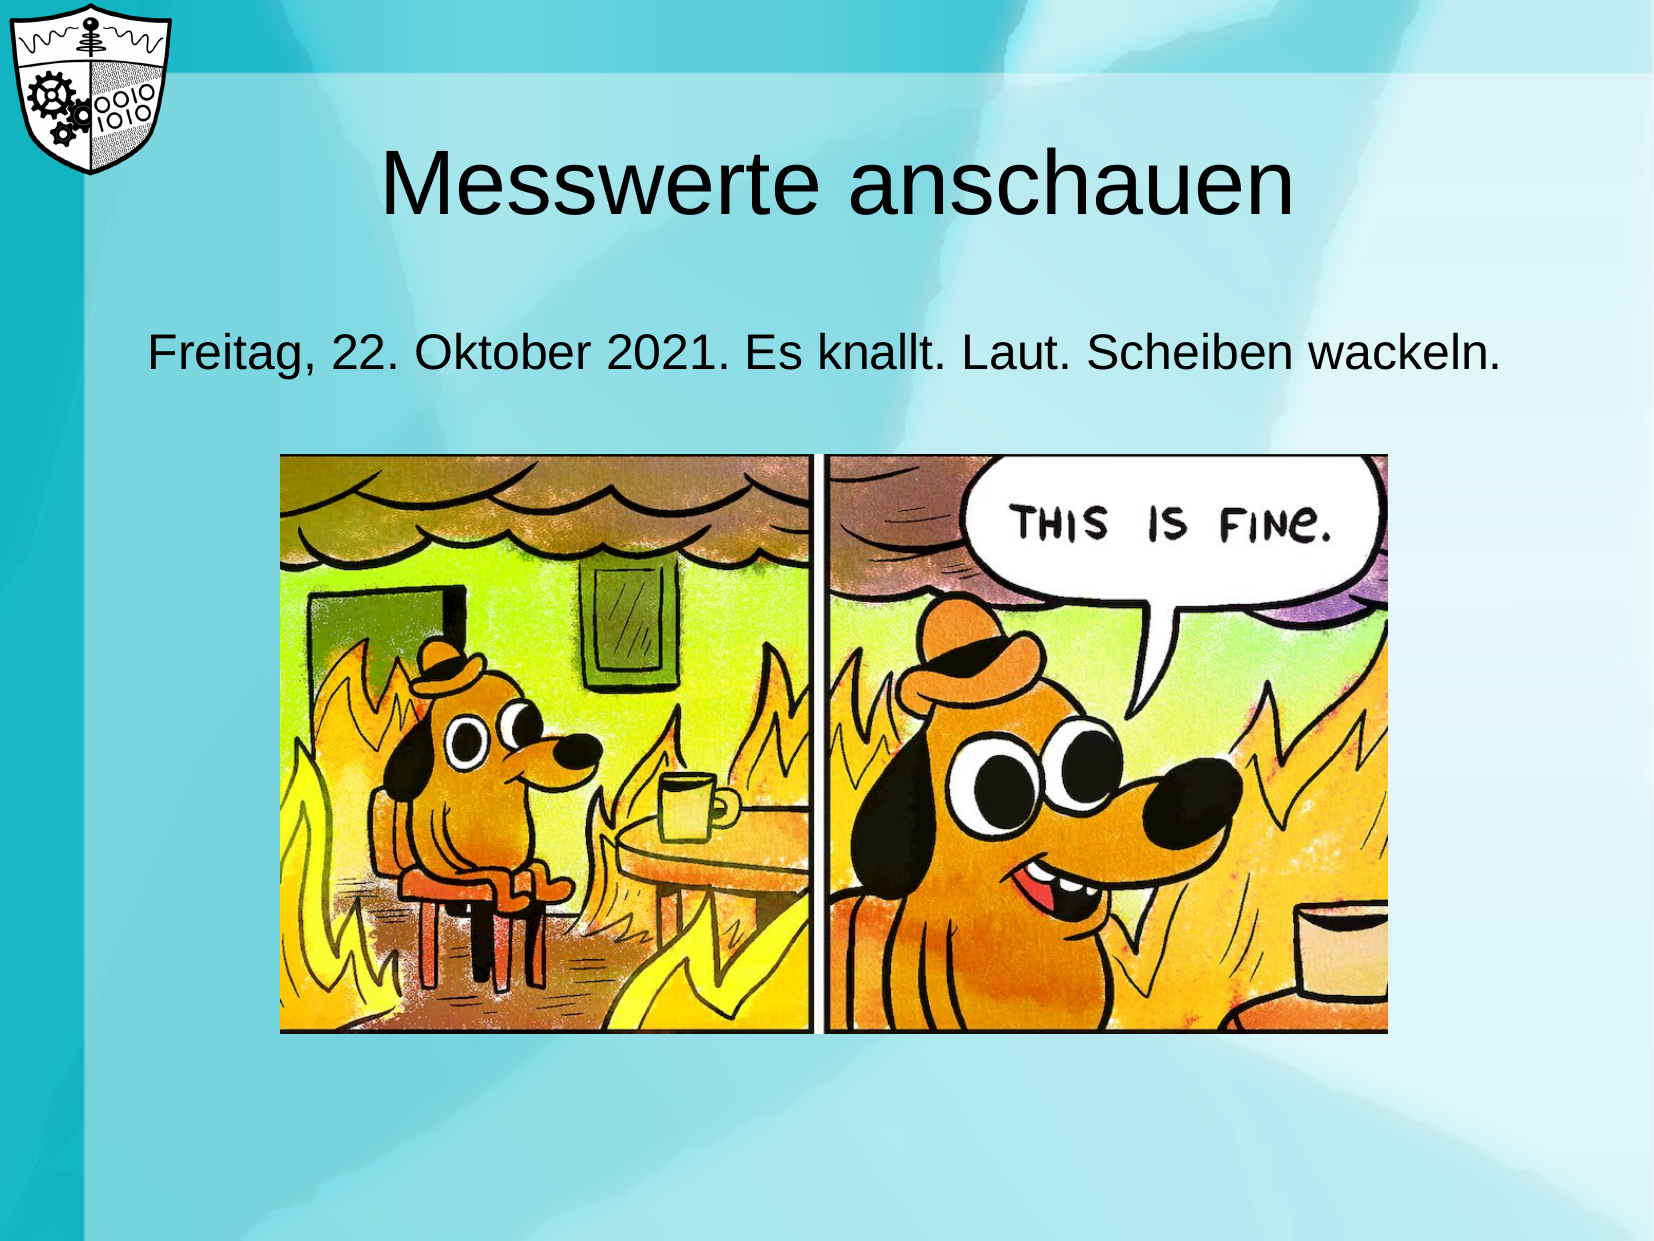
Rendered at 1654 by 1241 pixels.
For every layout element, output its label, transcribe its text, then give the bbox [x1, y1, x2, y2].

list Freitag, 22. Oktober 2021. Es knallt. Laut. Scheiben wackeln. [147, 324, 1512, 1175]
title Messwerte anschauen [94, 78, 1583, 287]
picture [0, 0, 1654, 1241]
